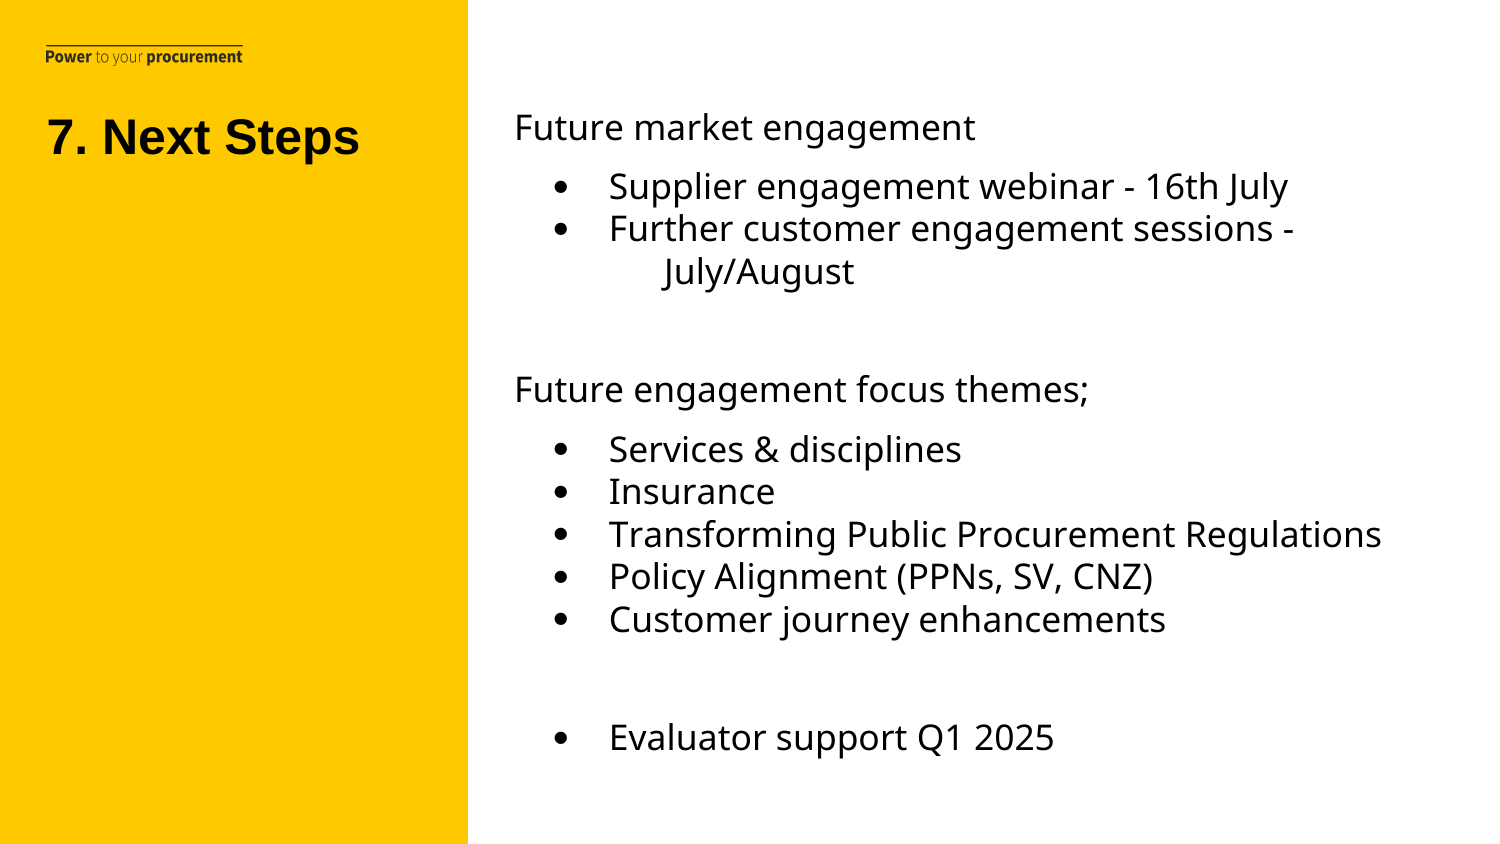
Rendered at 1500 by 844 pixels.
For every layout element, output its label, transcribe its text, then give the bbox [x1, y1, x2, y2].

title 7. Next Steps [46, 104, 423, 209]
title Future market engagement Supplier engagement webinar - 16th July Further customer engagement sessions - July/August Future engagement focus themes; Services & disciplines Insurance Transforming Public Procurement Regulations Policy Alignment (PPNs, SV, CNZ) Customer journey enhancements Evaluator support Q1 2025 [514, 104, 1407, 701]
